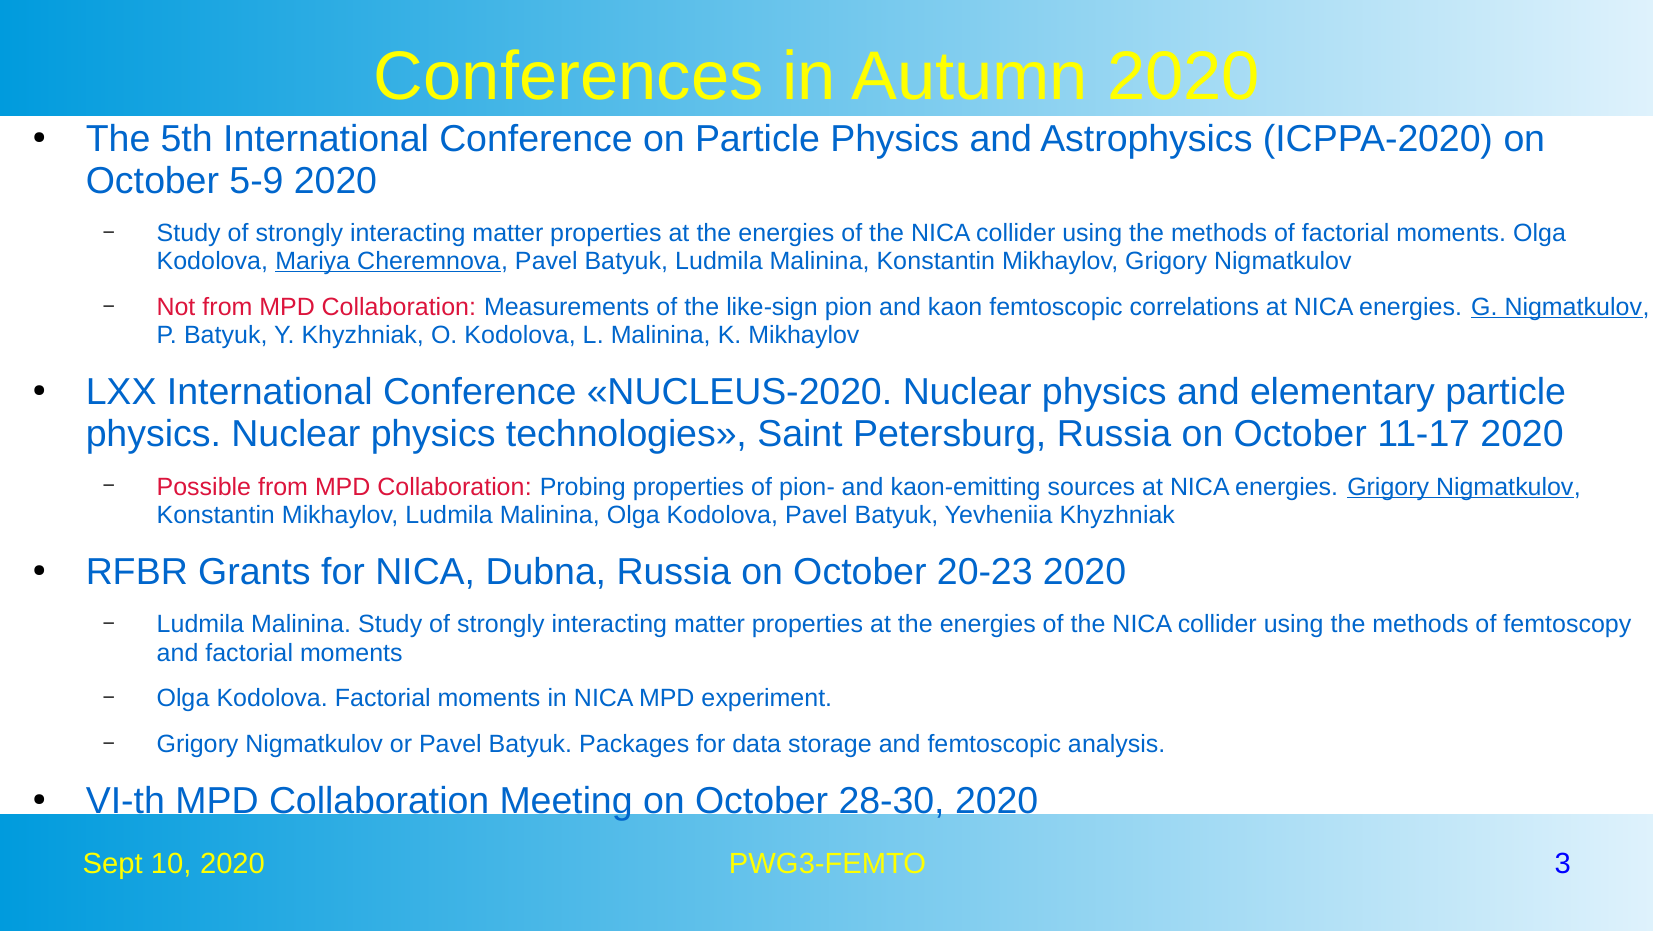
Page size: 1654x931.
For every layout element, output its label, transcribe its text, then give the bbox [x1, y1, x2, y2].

list The 5th International Conference on Particle Physics and Astrophysics (ICPPA-2020) on October 5-9 2020 Study of strongly interacting matter properties at the energies of the NICA collider using the methods of factorial moments. Olga Kodolova, Mariya Cheremnova, Pavel Batyuk, Ludmila Malinina, Konstantin Mikhaylov, Grigory Nigmatkulov Not from MPD Collaboration: Measurements of the like-sign pion and kaon femtoscopic correlations at NICA energies. G. Nigmatkulov, P. Batyuk, Y. Khyzhniak, O. Kodolova, L. Malinina, K. Mikhaylov LXX International Conference «NUCLEUS-2020. Nuclear physics and elementary particle physics. Nuclear physics technologies», Saint Petersburg, Russia on October 11-17 2020 Possible from MPD Collaboration: Probing properties of pion- and kaon-emitting sources at NICA energies. Grigory Nigmatkulov, Konstantin Mikhaylov, Ludmila Malinina, Olga Kodolova, Pavel Batyuk, Yevheniia Khyzhniak RFBR Grants for NICA, Dubna, Russia on October 20-23 2020 Ludmila Malinina. Study of strongly interacting matter properties at the energies of the NICA collider using the methods of femtoscopy and factorial moments Olga Kodolova. Factorial moments in NICA MPD experiment. Grigory Nigmatkulov or Pavel Batyuk. Packages for data storage and femtoscopic analysis. VI-th MPD Collaboration Meeting on October 28-30, 2020 [15, 117, 1654, 793]
title Conferences in Autumn 2020 [82, 37, 1571, 116]
